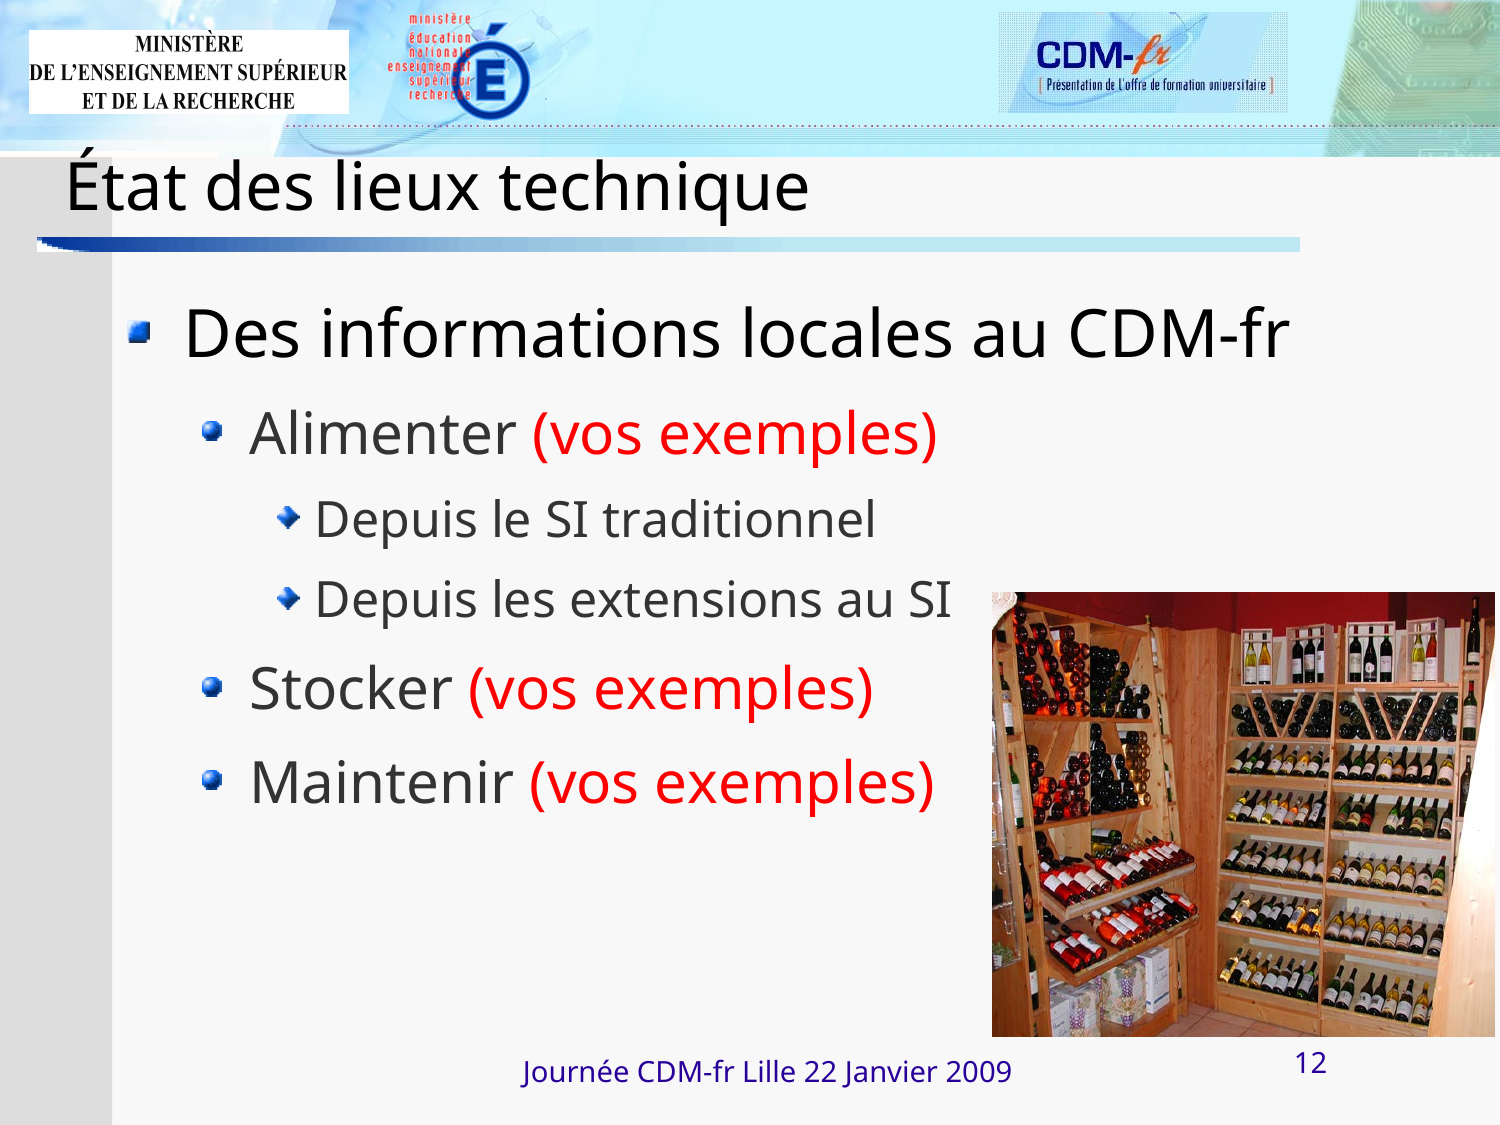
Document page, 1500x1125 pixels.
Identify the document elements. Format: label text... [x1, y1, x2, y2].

list Des informations locales au CDM-fr Alimenter (vos exemples) Depuis le SI traditionnel Depuis les extensions au SI Stocker (vos exemples) Maintenir (vos exemples) [112, 278, 1459, 1071]
title État des lieux technique [50, 137, 1463, 238]
picture [992, 592, 1495, 1037]
picture [37, 237, 1300, 252]
picture [0, 0, 1500, 157]
